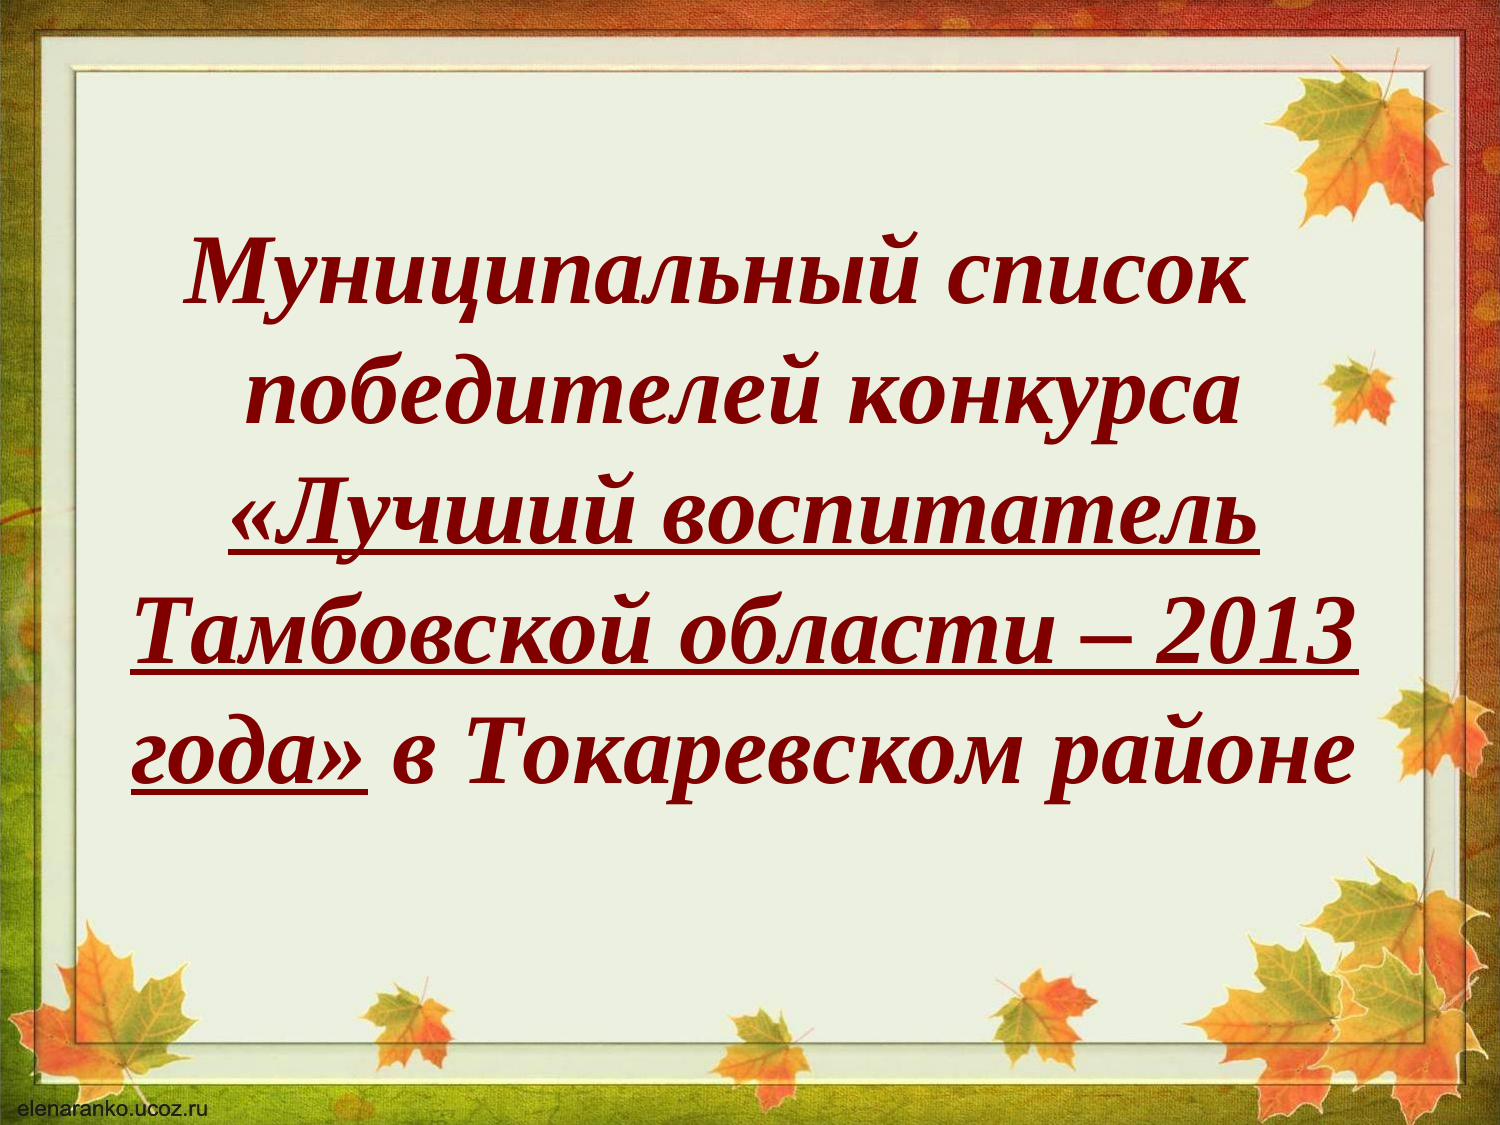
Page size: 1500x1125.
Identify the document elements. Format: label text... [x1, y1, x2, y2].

title [75, 45, 1426, 977]
list Муниципальный список победителей конкурса «Лучший воспитатель Тамбовской области – 2013 года» в Токаревском районе [41, 196, 1392, 939]
picture [0, 0, 1500, 1125]
